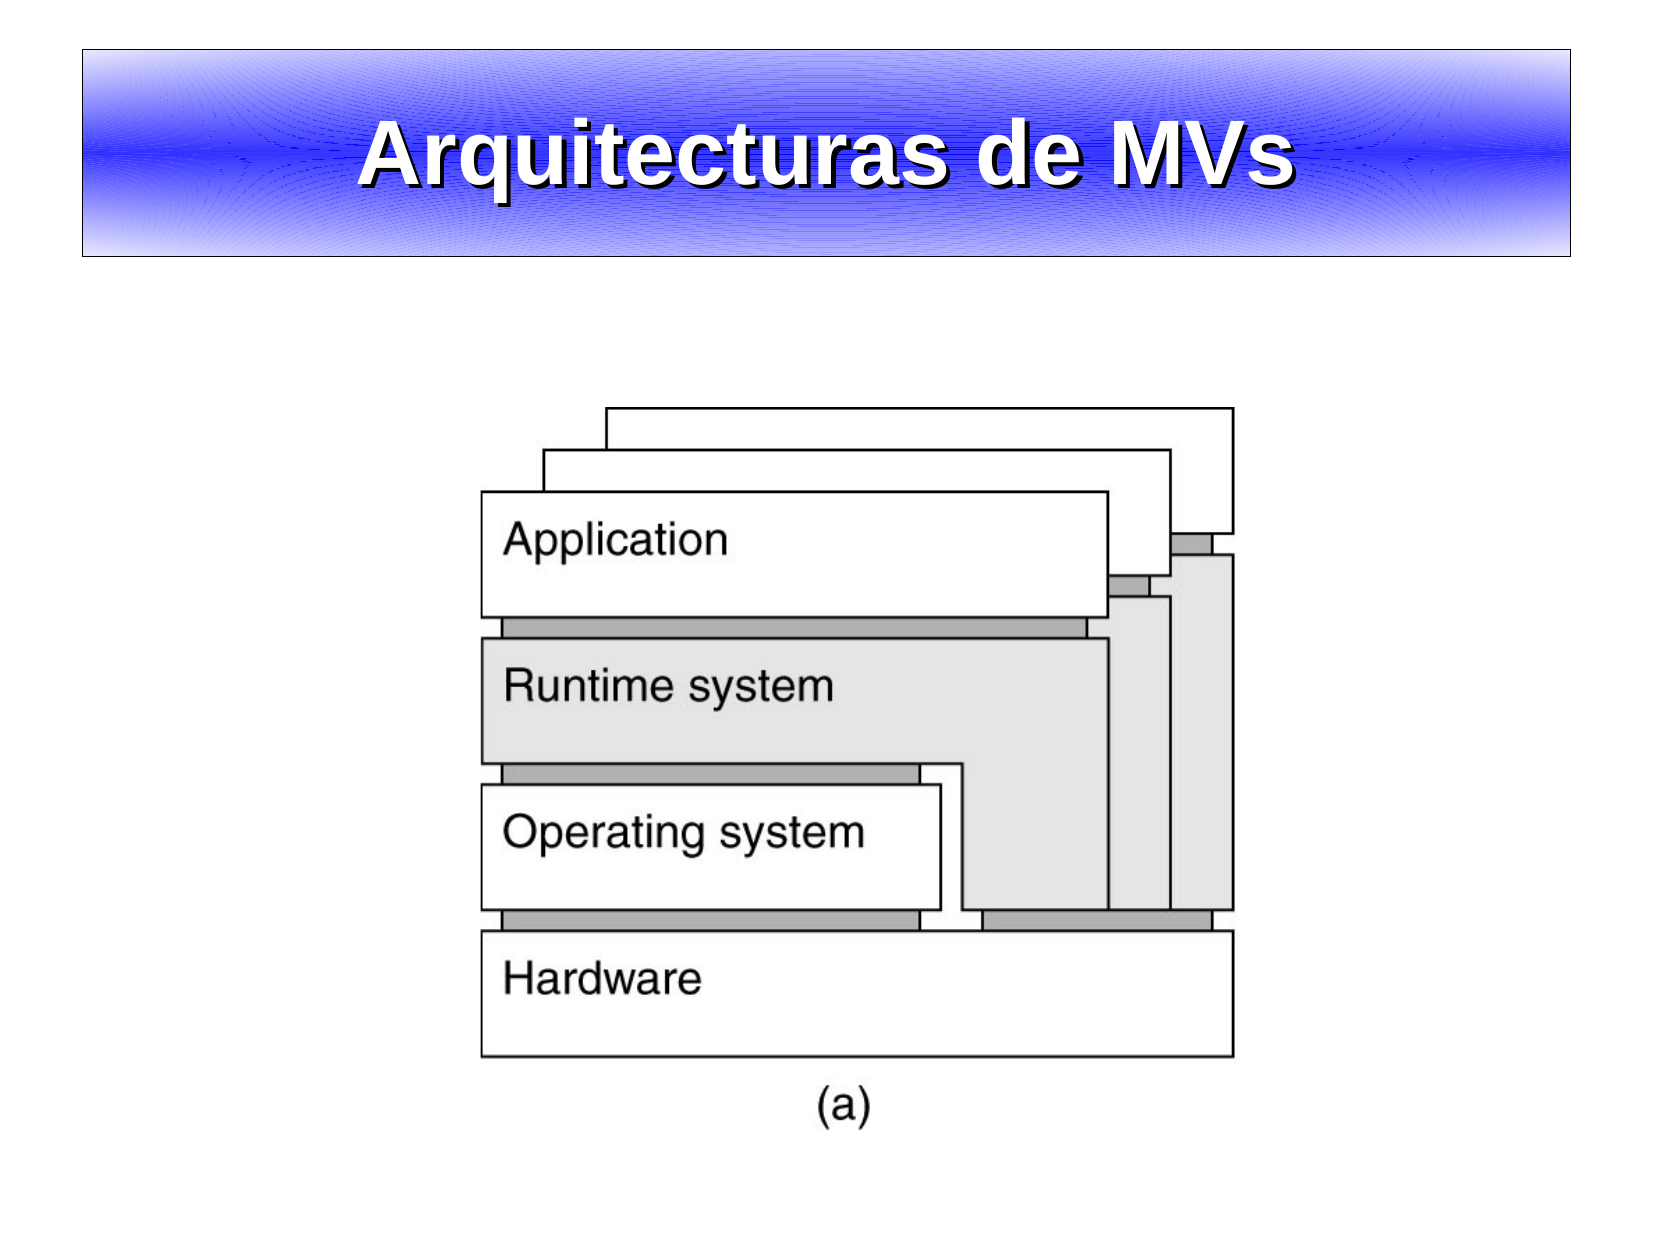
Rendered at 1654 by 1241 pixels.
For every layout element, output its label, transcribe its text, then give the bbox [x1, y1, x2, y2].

title Arquitecturas de MVs [82, 49, 1571, 257]
picture [480, 407, 1280, 1130]
